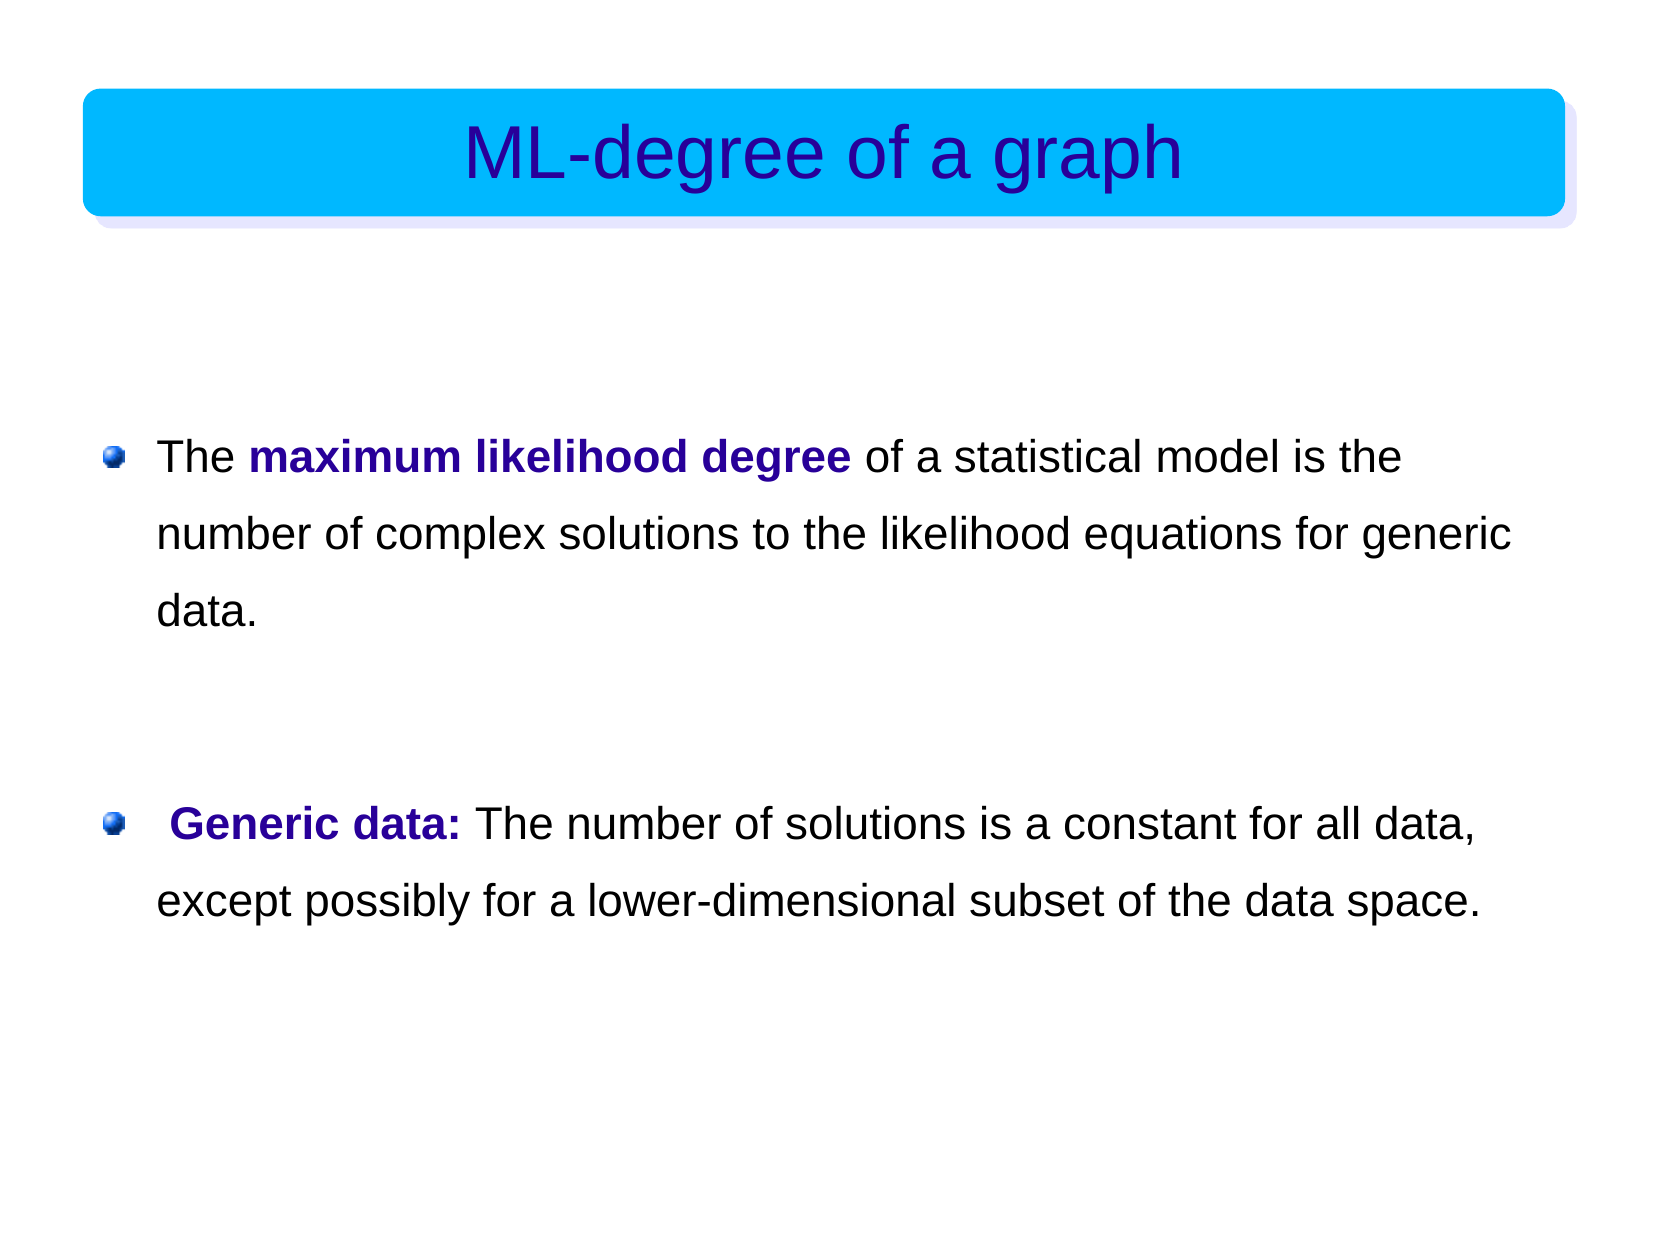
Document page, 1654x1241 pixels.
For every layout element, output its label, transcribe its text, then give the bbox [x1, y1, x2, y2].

title ML-degree of a graph [82, 88, 1566, 217]
list The maximum likelihood degree of a statistical model is the number of complex solutions to the likelihood equations for generic data. Generic data: The number of solutions is a constant for all data, except possibly for a lower-dimensional subset of the data space. [82, 405, 1565, 916]
